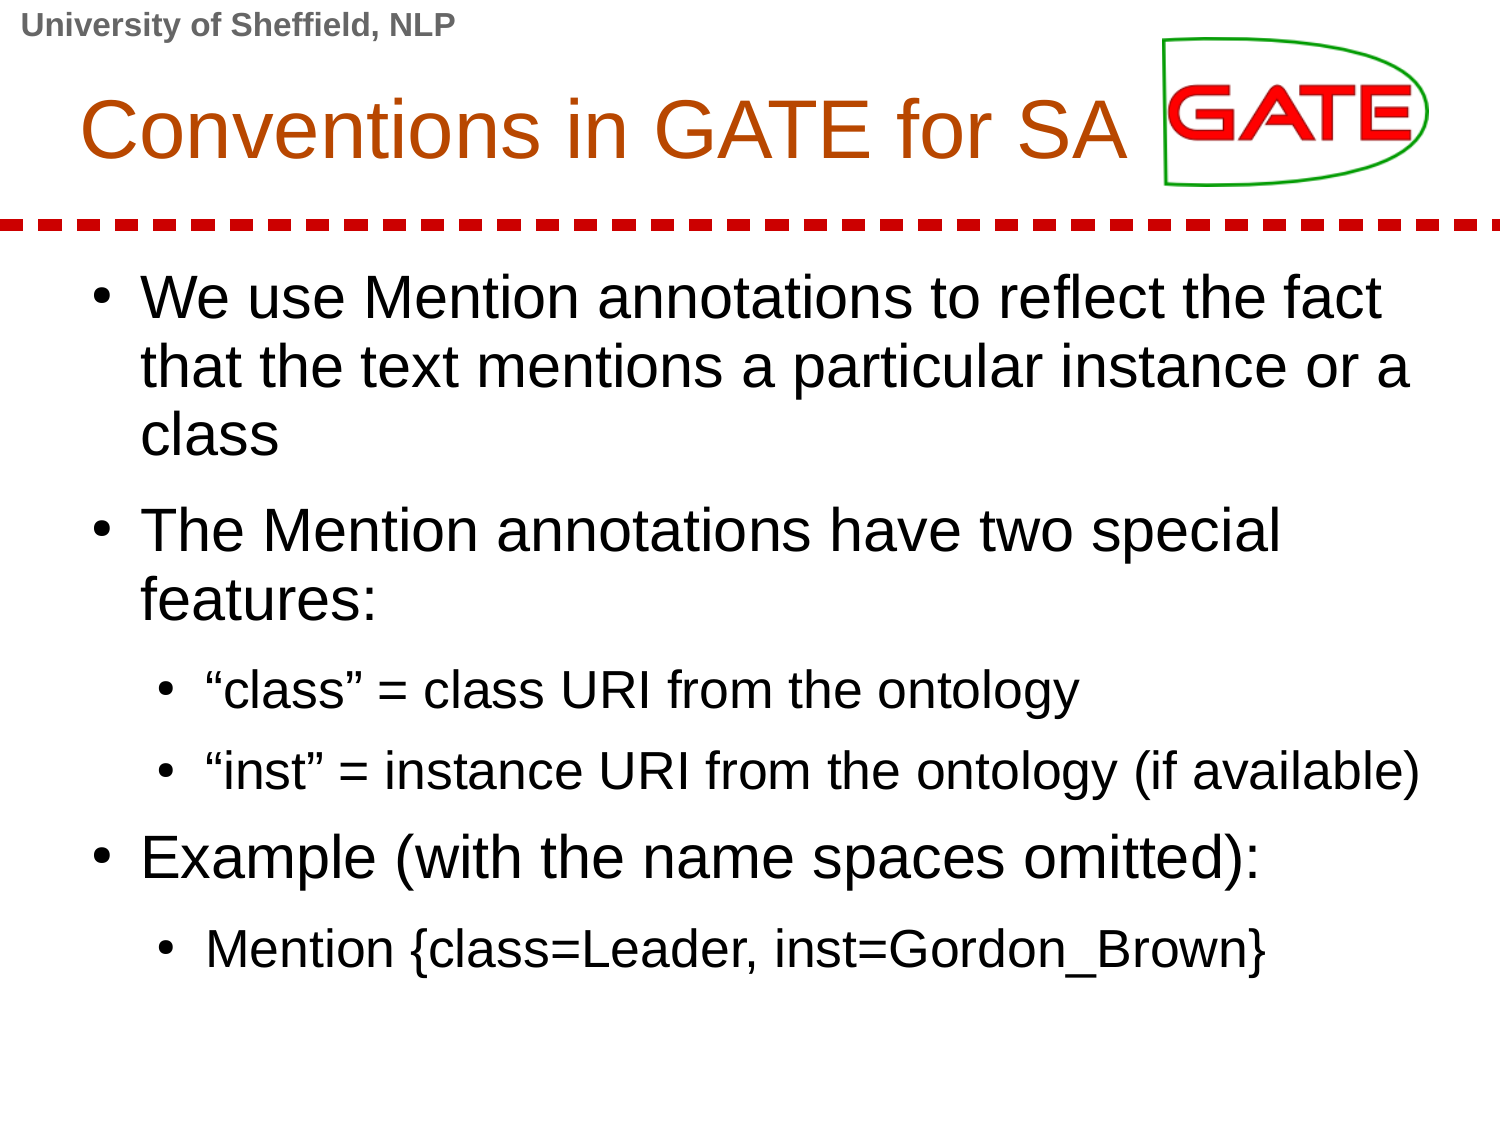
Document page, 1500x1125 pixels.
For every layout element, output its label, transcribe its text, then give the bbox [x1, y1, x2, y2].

list We use Mention annotations to reflect the fact that the text mentions a particular instance or a class The Mention annotations have two special features: “class” = class URI from the ontology “inst” = instance URI from the ontology (if available) Example (with the name spaces omitted): Mention {class=Leader, inst=Gordon_Brown} [75, 263, 1425, 1006]
picture [1162, 37, 1429, 187]
title Conventions in GATE for SA [79, 62, 1149, 197]
